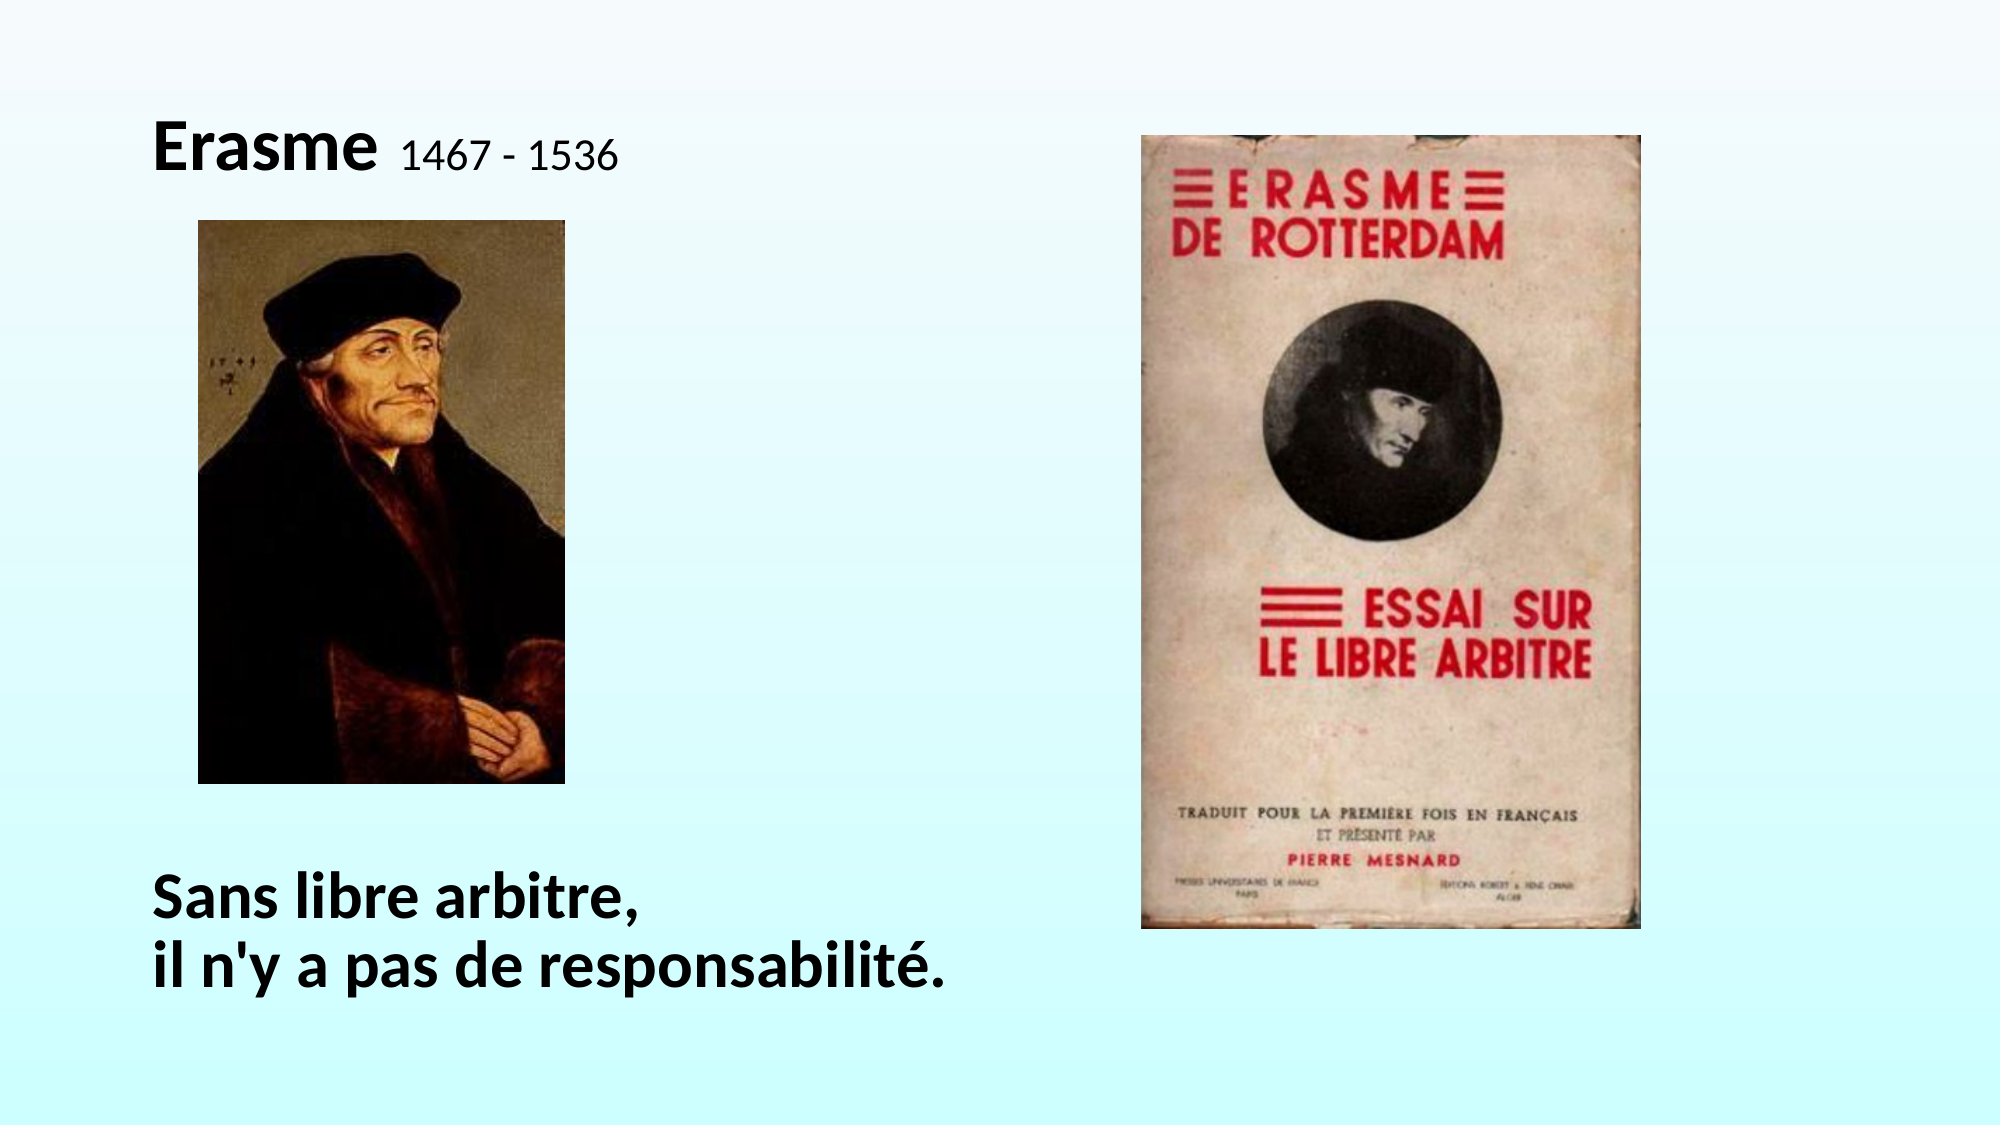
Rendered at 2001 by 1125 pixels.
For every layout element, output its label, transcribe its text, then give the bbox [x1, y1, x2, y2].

picture [1141, 135, 1641, 929]
picture [198, 220, 565, 784]
list Erasme 1467 - 1536 Sans libre arbitre, il n'y a pas de responsabilité. [137, 119, 1012, 1021]
